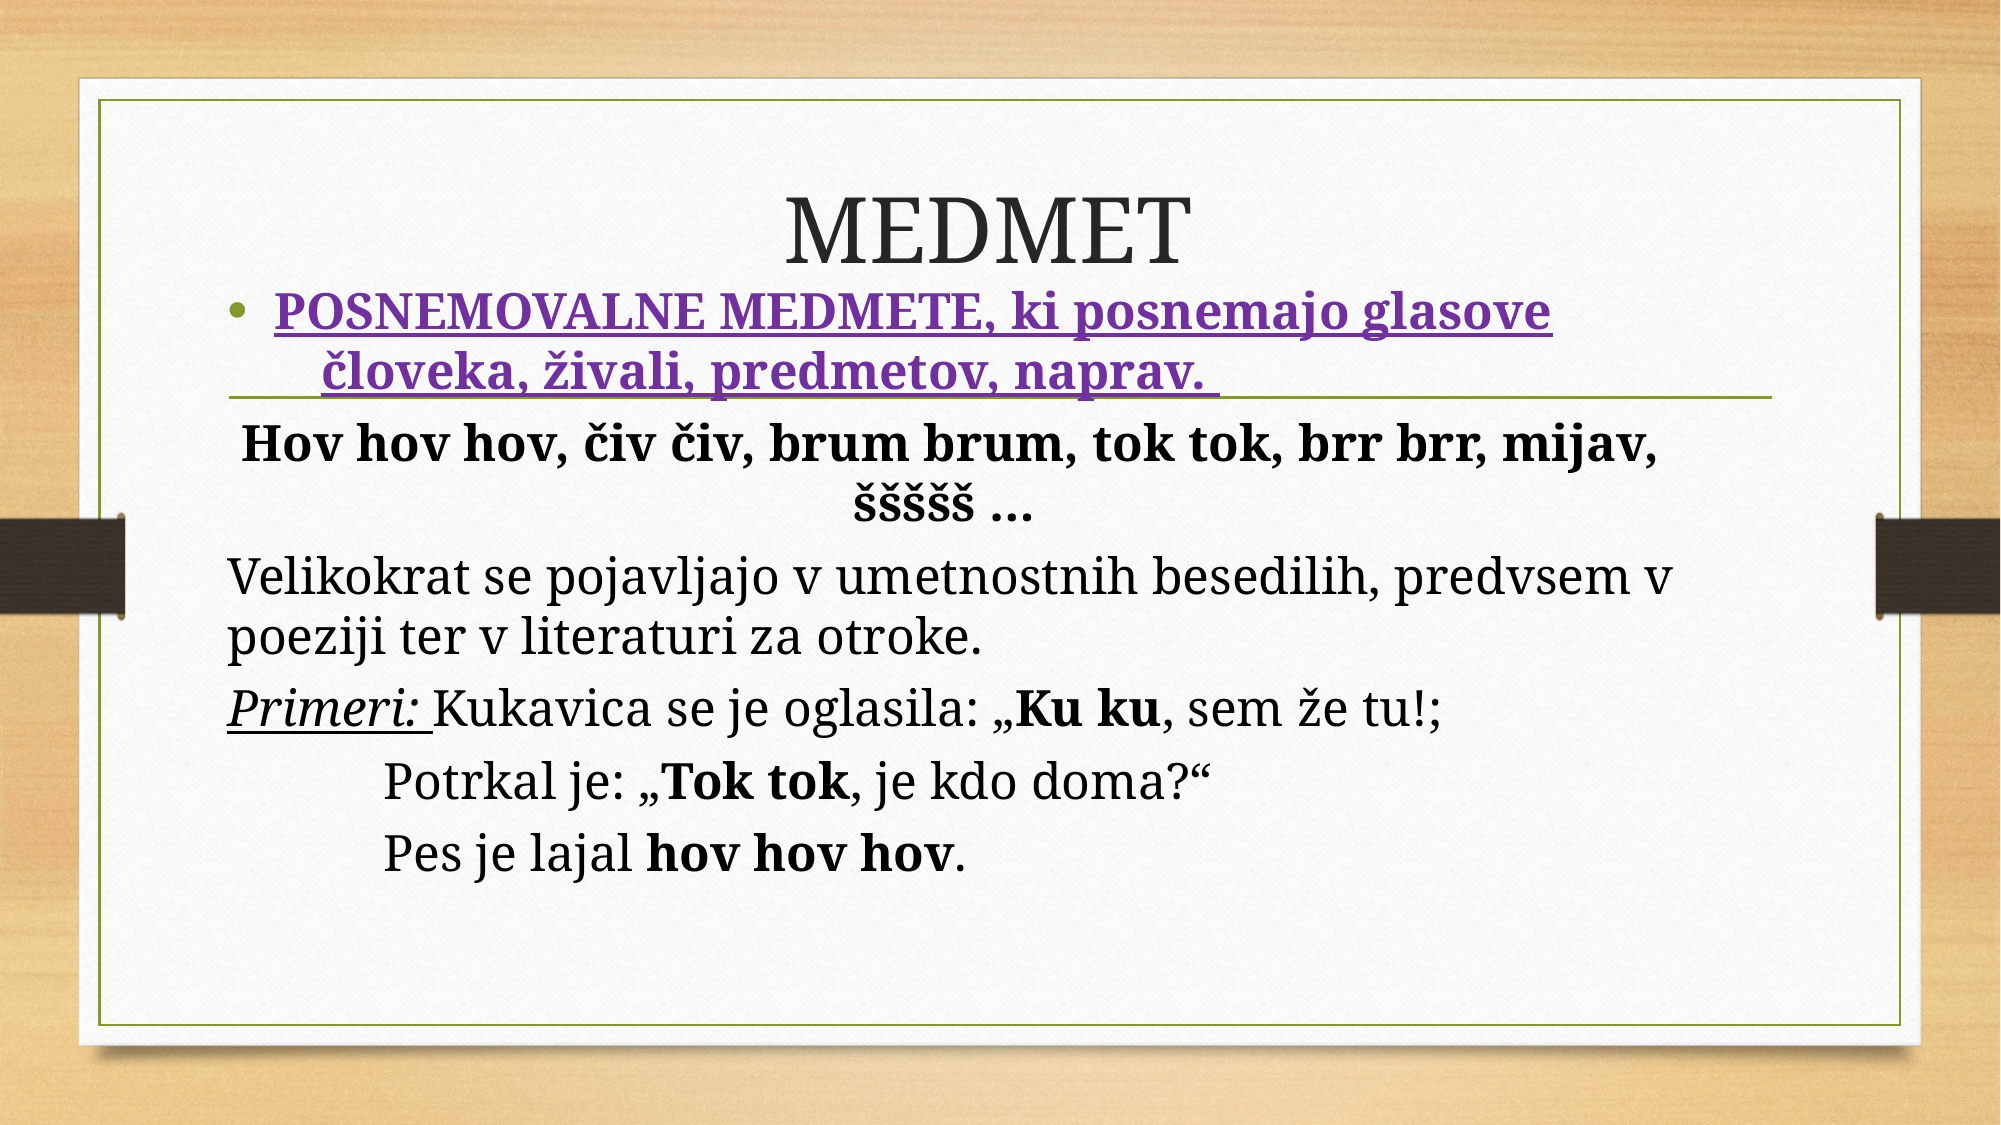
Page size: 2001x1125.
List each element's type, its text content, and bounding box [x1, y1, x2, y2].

list POSNEMOVALNE MEDMETE, ki posnemajo glasove človeka, živali, predmetov, naprav. Hov hov hov, čiv čiv, brum brum, tok tok, brr brr, mijav, ššššš … Velikokrat se pojavljajo v umetnostnih besedilih, predvsem v poeziji ter v literaturi za otroke. Primeri: Kukavica se je oglasila: „Ku ku, sem že tu!; Potrkal je: „Tok tok, je kdo doma?“ Pes je lajal hov hov hov. [212, 271, 1788, 964]
title MEDMET [212, 161, 1788, 271]
